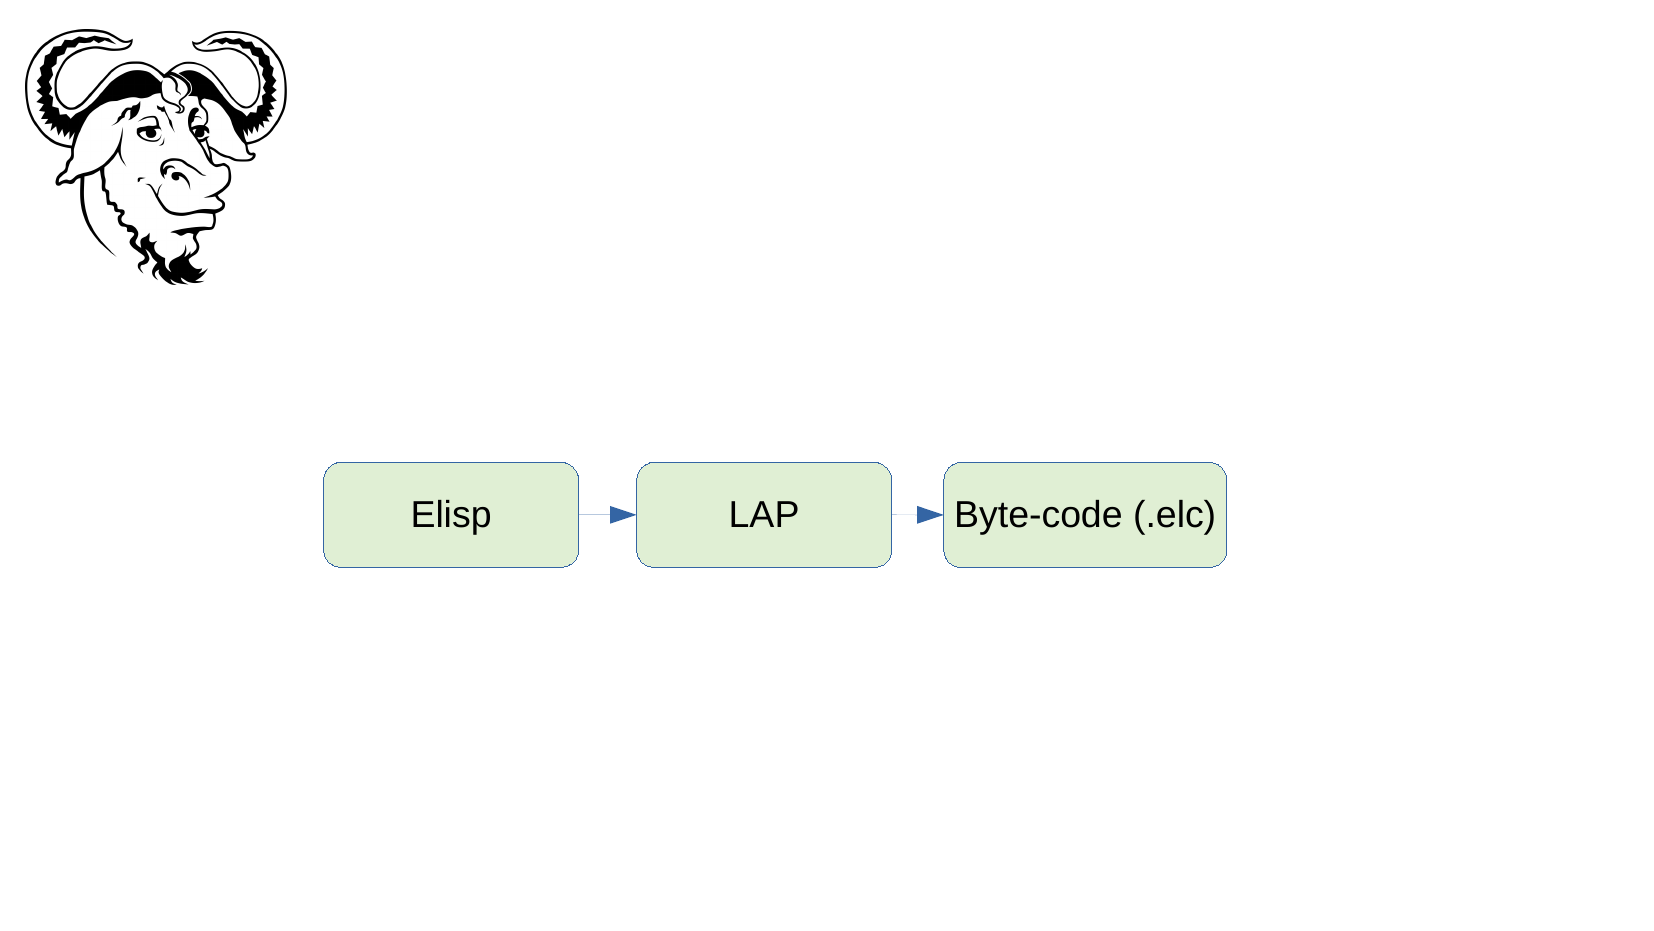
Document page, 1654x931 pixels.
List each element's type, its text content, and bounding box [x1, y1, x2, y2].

text_box Elisp [323, 462, 579, 568]
text_box LAP [636, 462, 892, 568]
text_box Byte-code (.elc) [943, 462, 1227, 568]
picture [25, 29, 287, 285]
